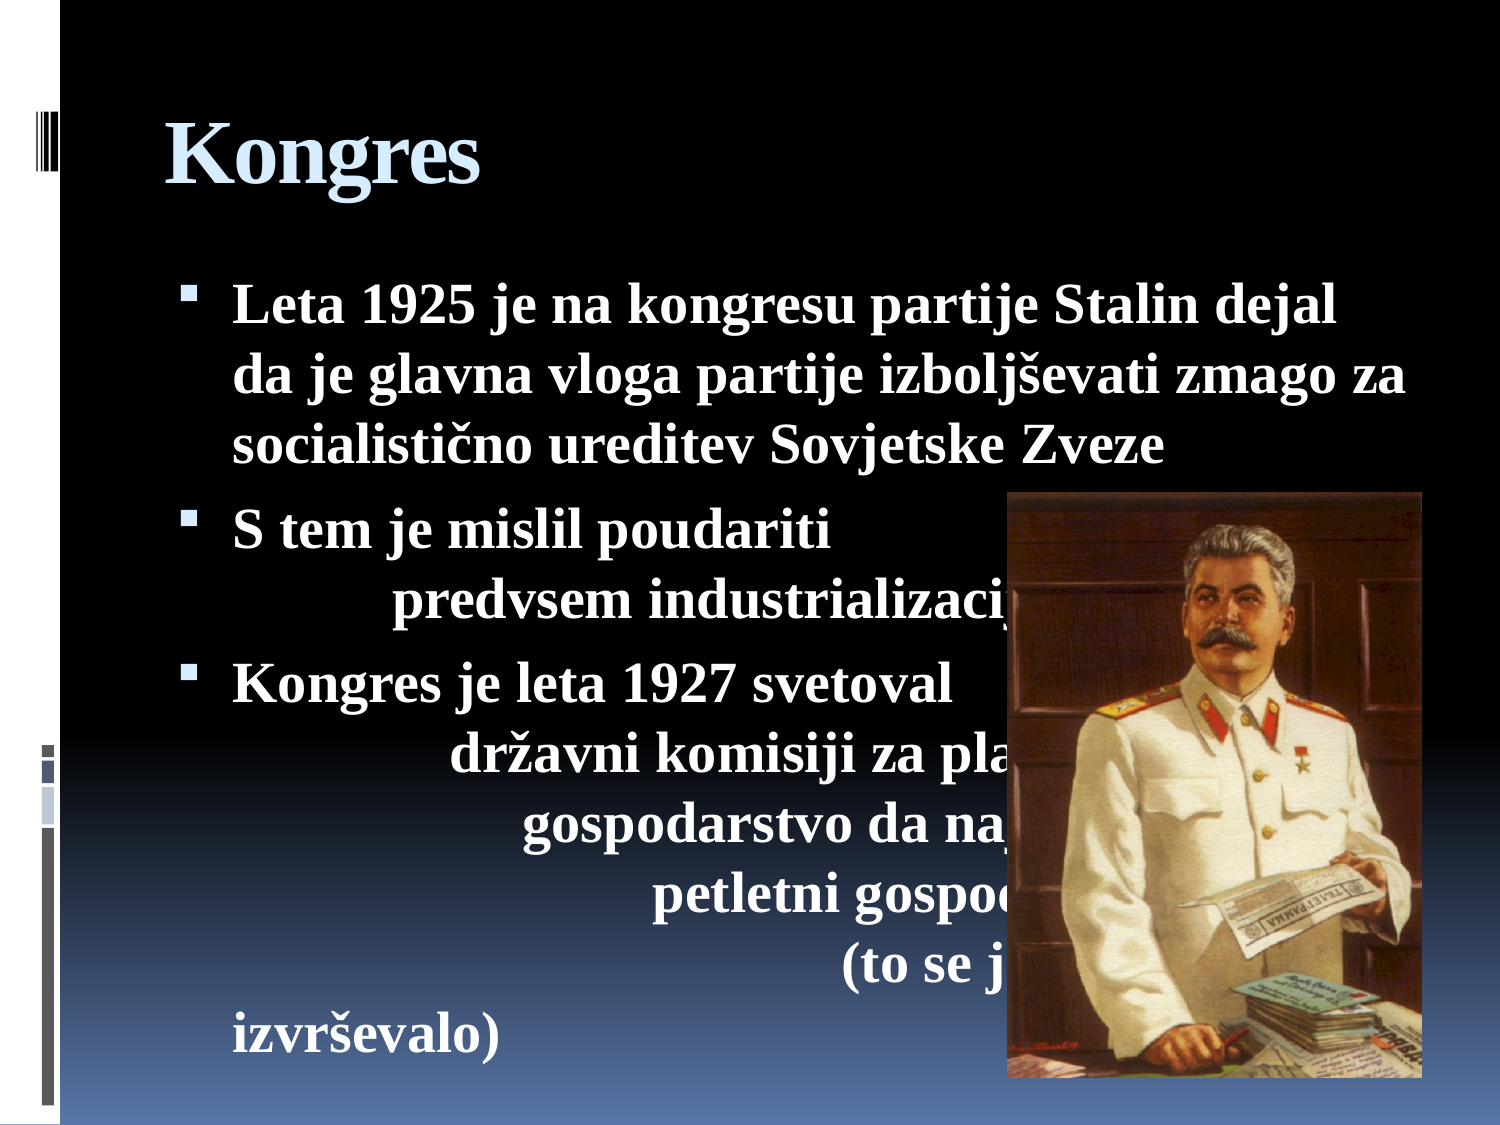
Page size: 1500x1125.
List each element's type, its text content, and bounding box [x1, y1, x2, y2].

title Kongres [150, 84, 1425, 235]
picture [1007, 492, 1422, 1079]
list Leta 1925 je na kongresu partije Stalin dejal da je glavna vloga partije izboljševati zmago za socialistično ureditev Sovjetske Zveze S tem je mislil poudariti predvsem industrializacijo Kongres je leta 1927 svetoval državni komisiji za plansko gospodarstvo da naj uvede petletni gospodarski načrt (to se je zgodilo in izvrševalo) [150, 257, 1425, 1043]
